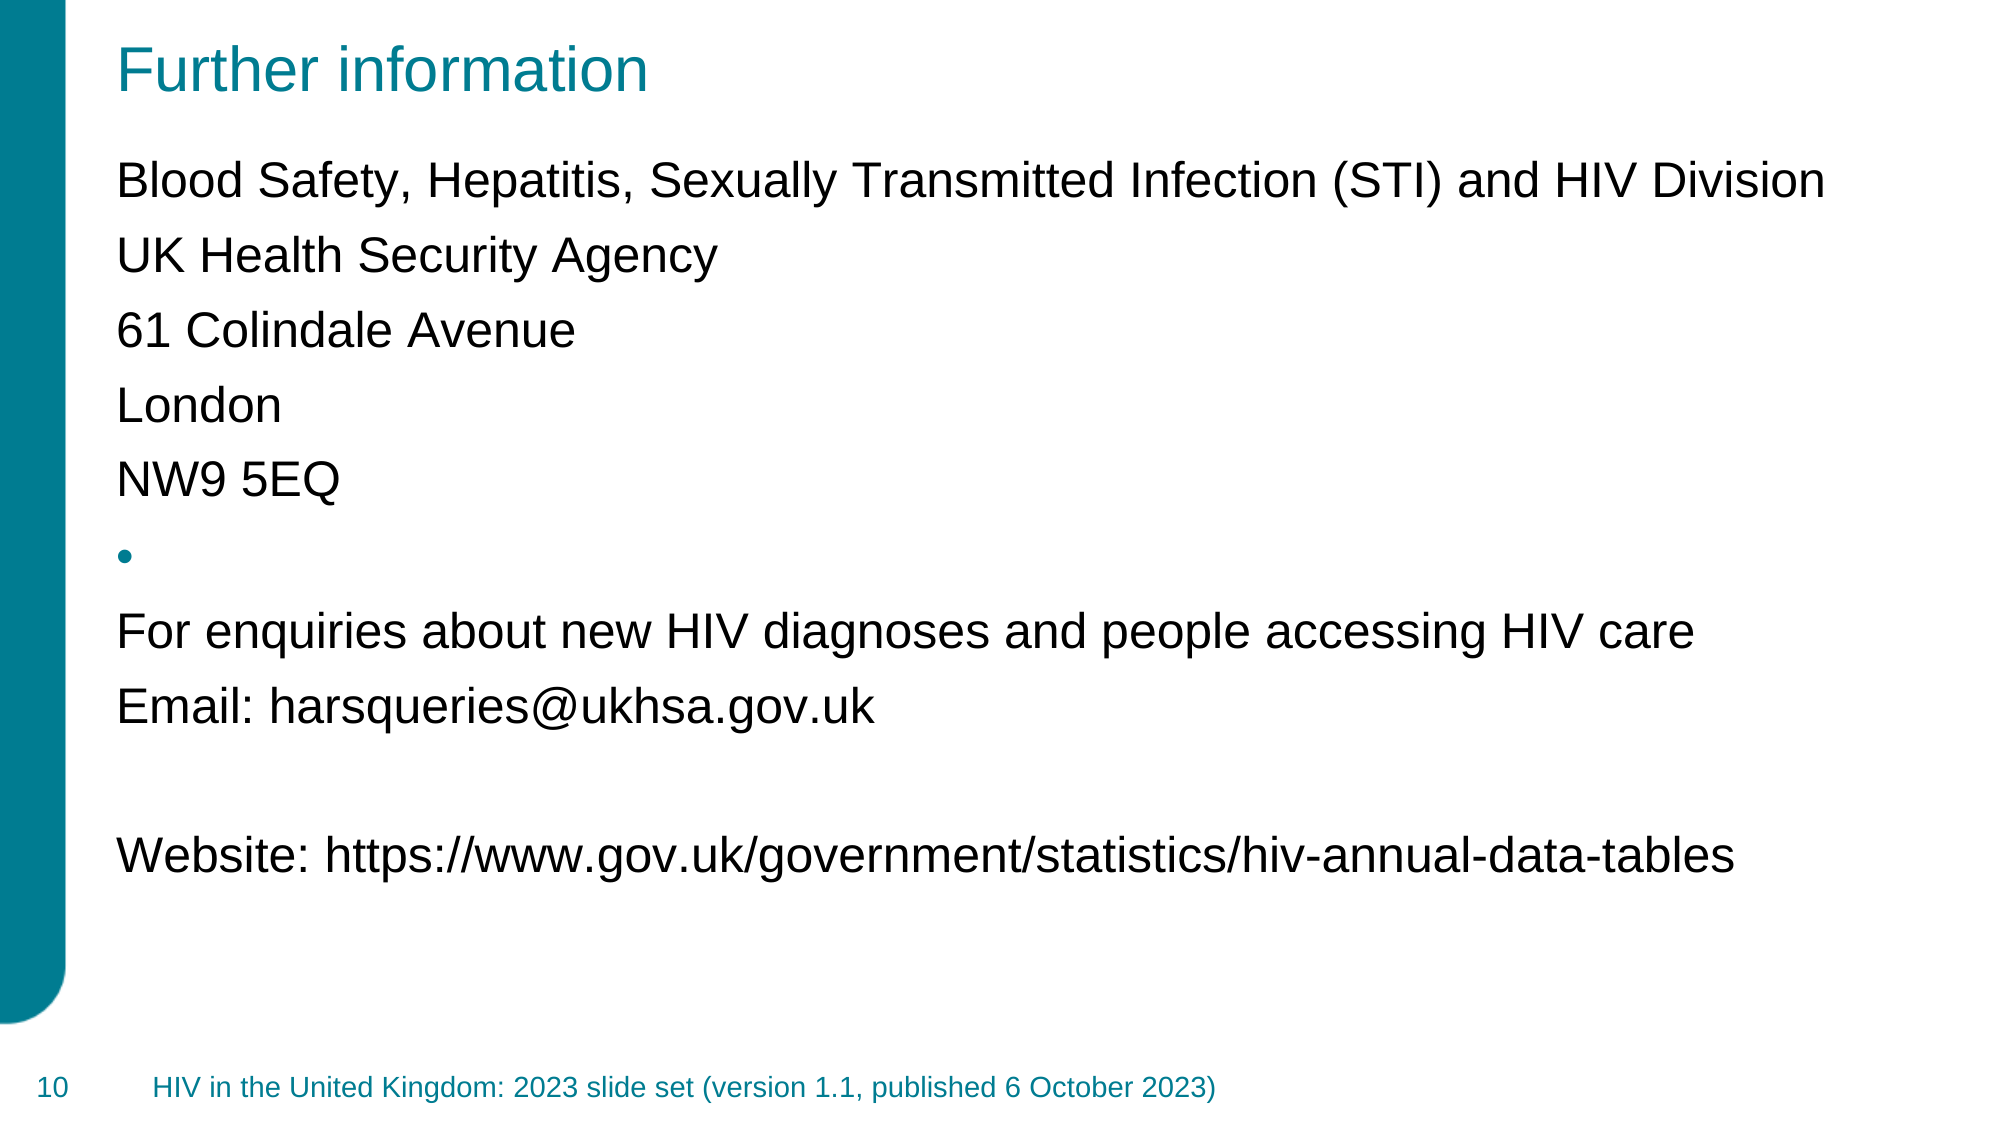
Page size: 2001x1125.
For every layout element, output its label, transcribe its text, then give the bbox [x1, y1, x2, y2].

text_box HIV in the United Kingdom: 2023 slide set (version 1.1, published 6 October 2023) [137, 1056, 1780, 1116]
text_box [21, 1056, 120, 1117]
title Further information [101, 29, 1926, 146]
list Blood Safety, Hepatitis, Sexually Transmitted Infection (STI) and HIV Division UK Health Security Agency 61 Colindale Avenue London NW9 5EQ For enquiries about new HIV diagnoses and people accessing HIV care Email: harsqueries@ukhsa.gov.uk Website: https://www.gov.uk/government/statistics/hiv-annual-data-tables [101, 146, 1926, 1005]
